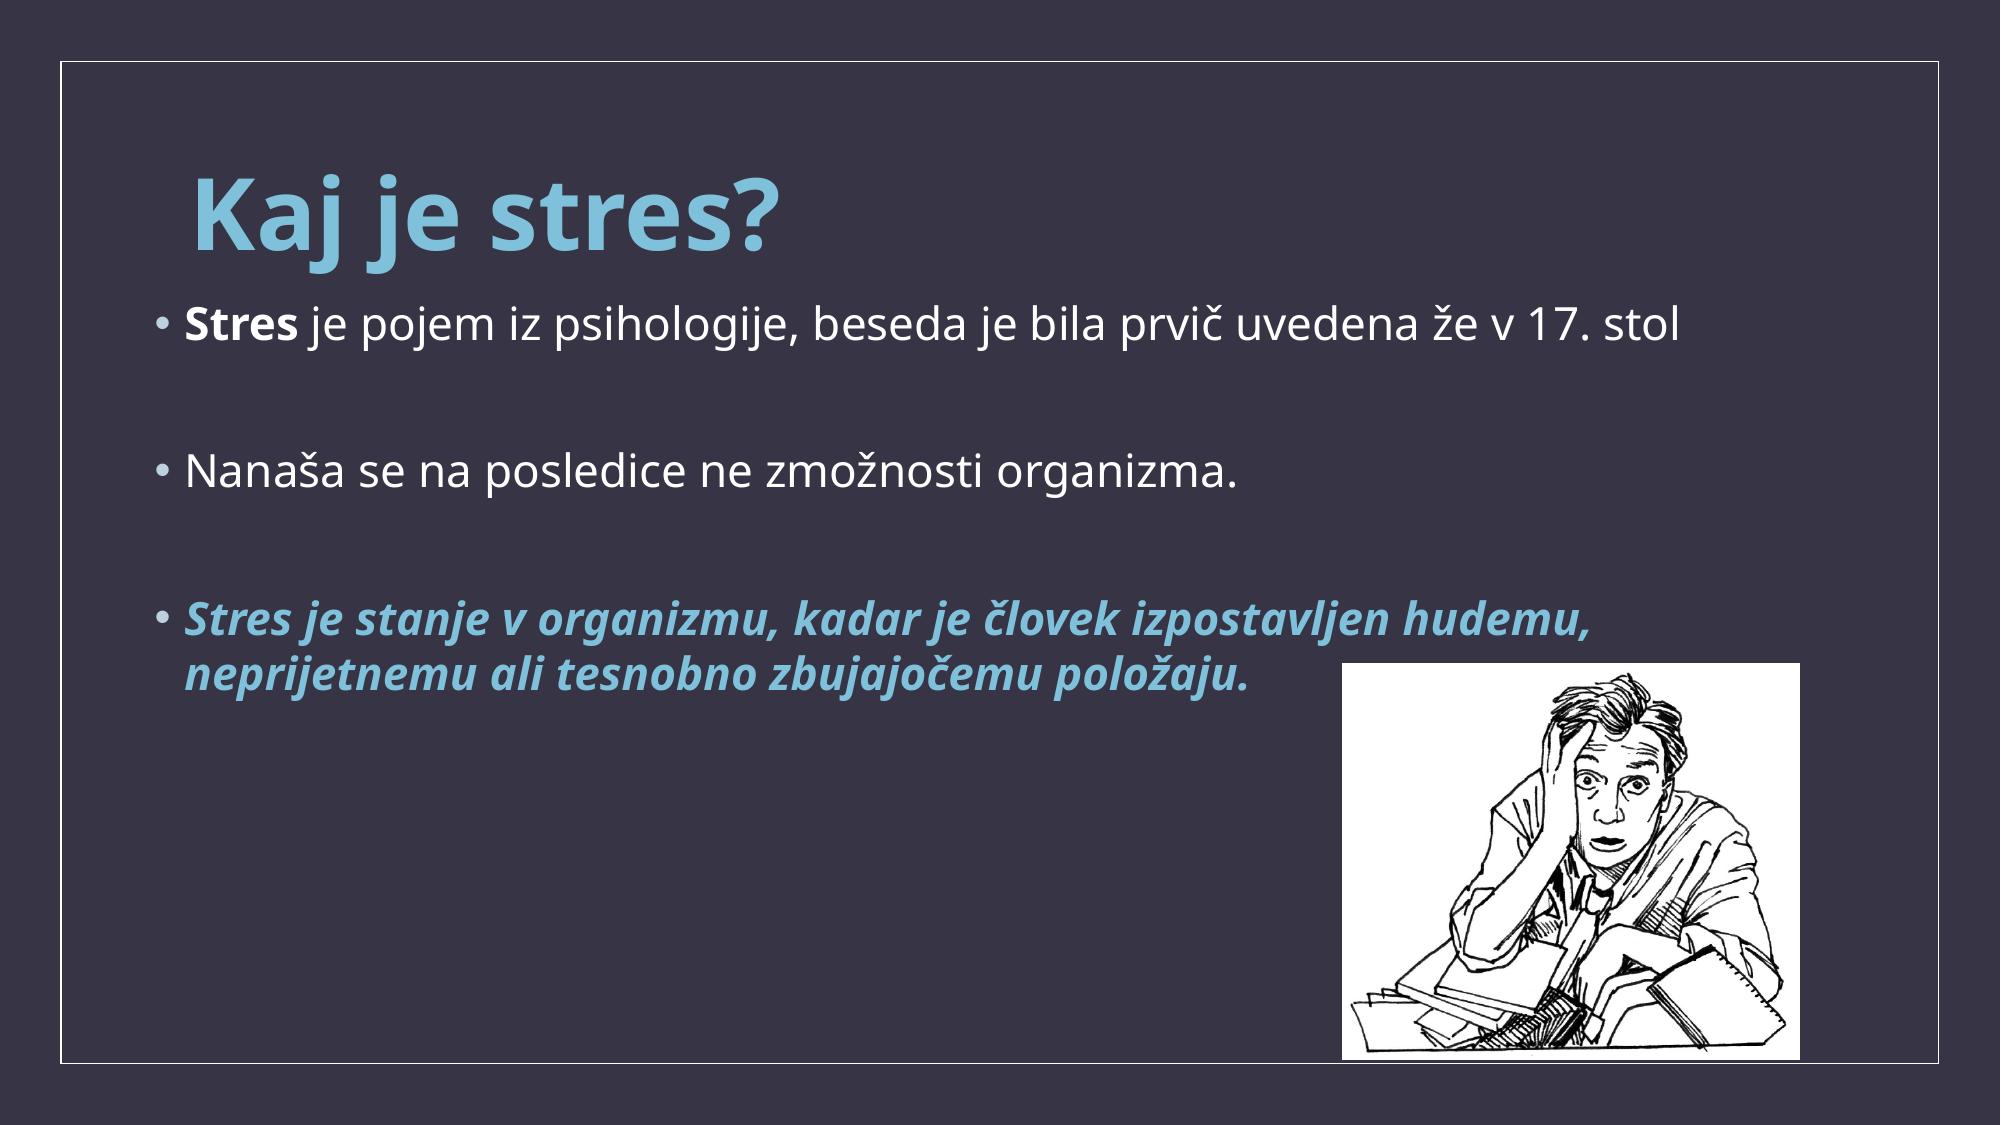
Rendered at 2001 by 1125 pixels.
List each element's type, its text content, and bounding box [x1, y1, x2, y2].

picture [1342, 663, 1800, 1060]
title Kaj je stres? [174, 105, 1825, 287]
list Stres je pojem iz psihologije, beseda je bila prvič uvedena že v 17. stol Nanaša se na posledice ne zmožnosti organizma. Stres je stanje v organizmu, kadar je človek izpostavljen hudemu, neprijetnemu ali tesnobno zbujajočemu položaju. [139, 287, 1847, 1041]
